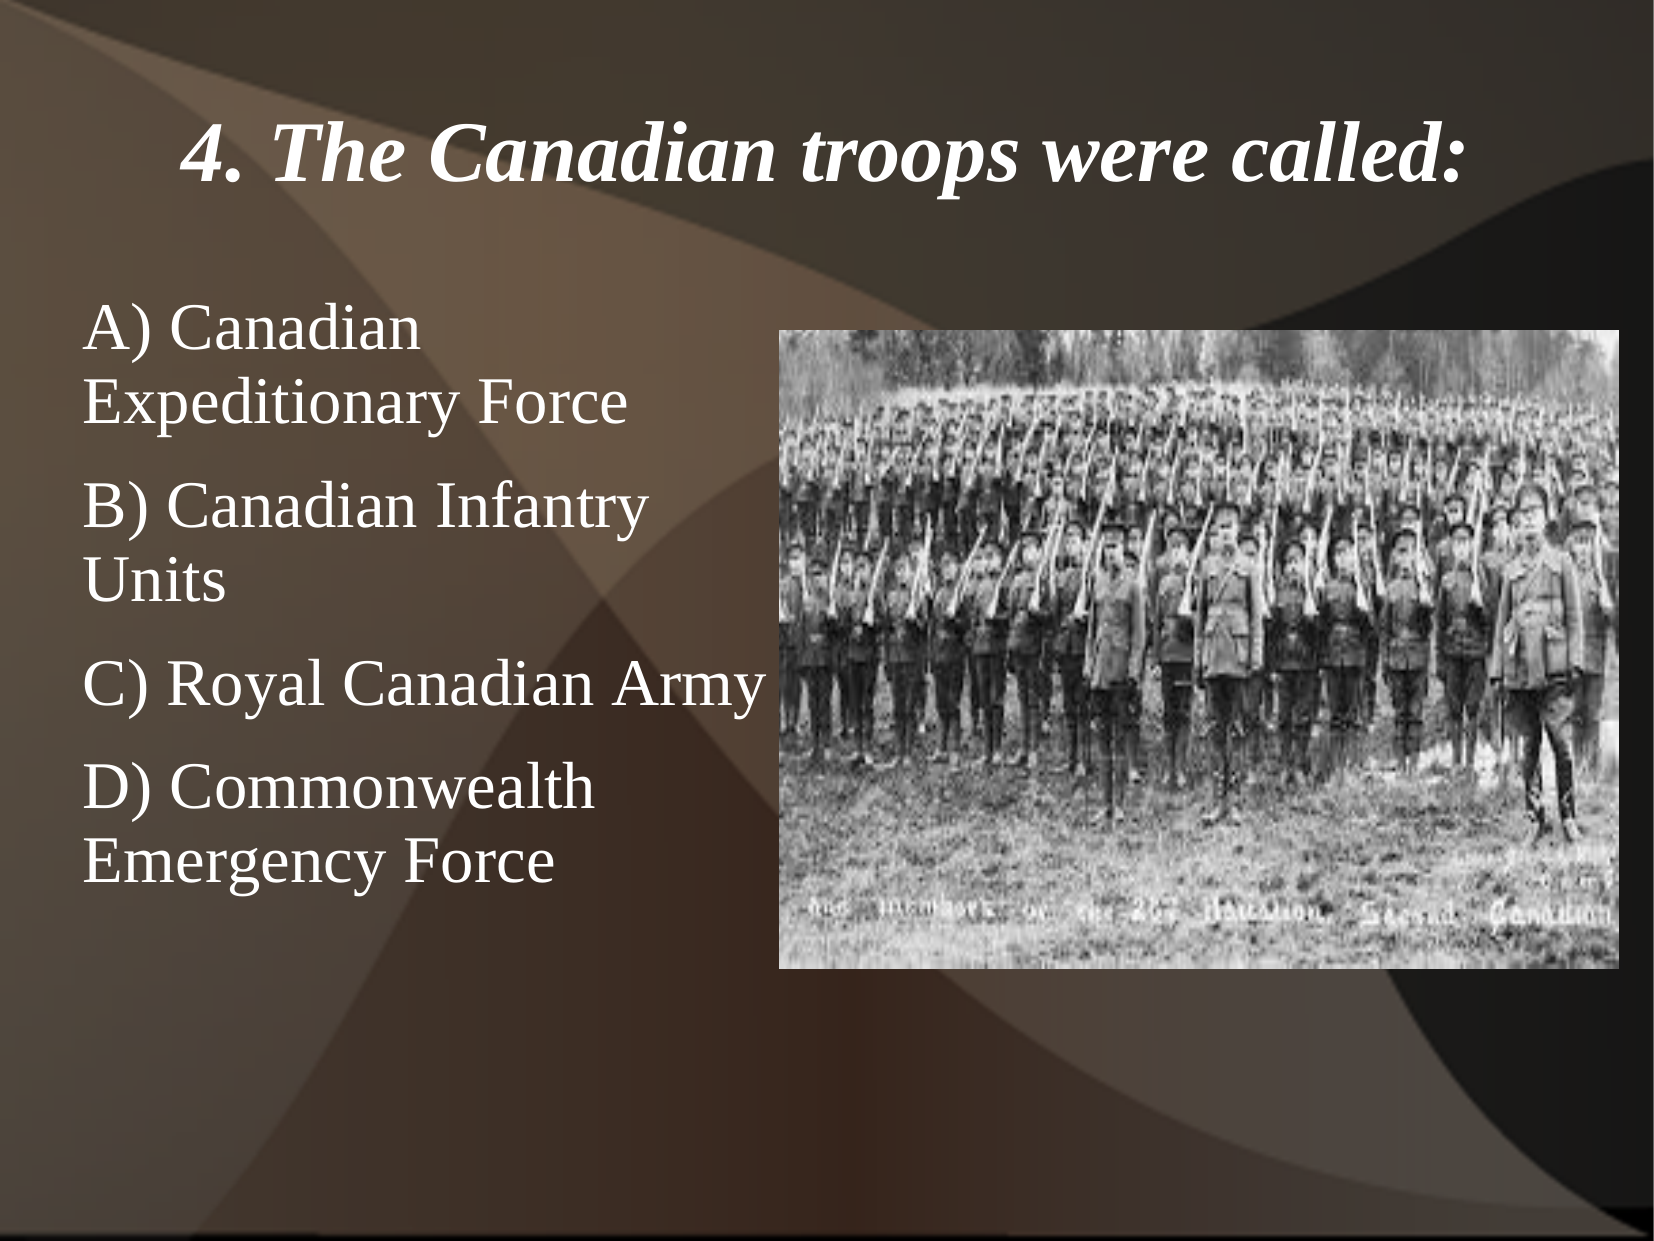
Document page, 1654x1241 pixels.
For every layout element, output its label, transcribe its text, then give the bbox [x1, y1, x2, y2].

list A) Canadian Expeditionary Force B) Canadian Infantry Units C) Royal Canadian Army D) Commonwealth Emergency Force [82, 290, 809, 1010]
picture [0, 0, 1654, 1241]
title 4. The Canadian troops were called: [82, 49, 1571, 257]
